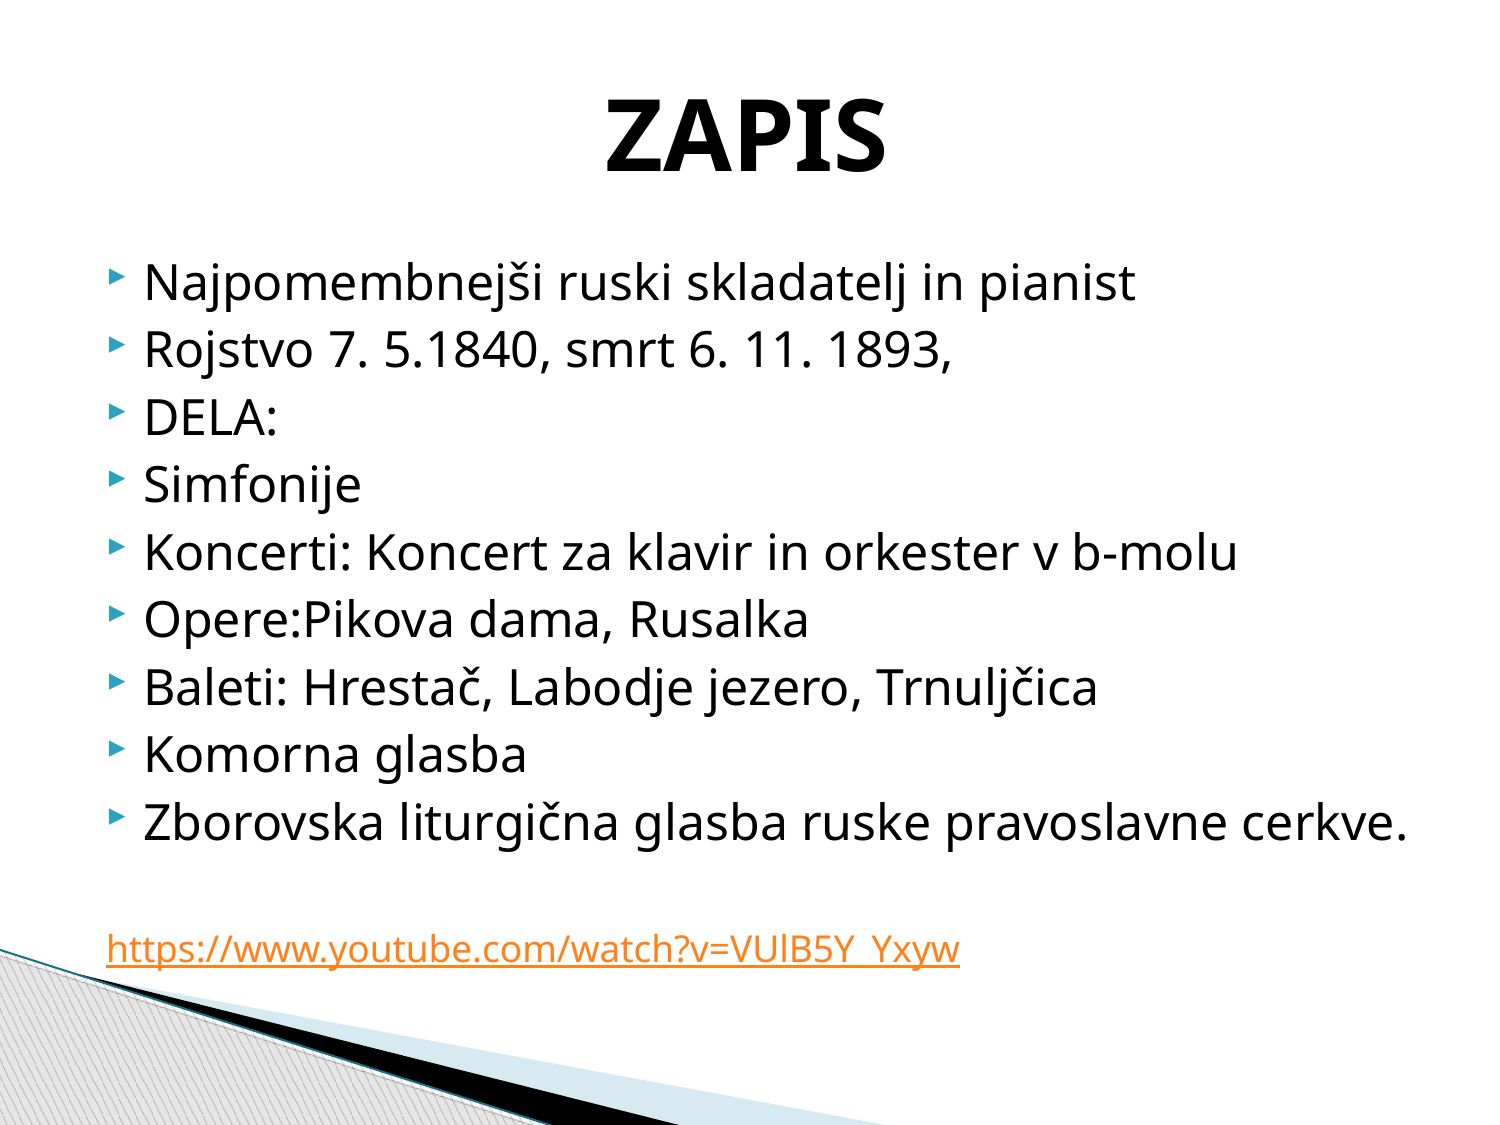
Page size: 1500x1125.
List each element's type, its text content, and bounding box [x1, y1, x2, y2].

list Najpomembnejši ruski skladatelj in pianist Rojstvo 7. 5.1840, smrt 6. 11. 1893, DELA: Simfonije Koncerti: Koncert za klavir in orkester v b-molu Opere:Pikova dama, Rusalka Baleti: Hrestač, Labodje jezero, Trnuljčica Komorna glasba Zborovska liturgična glasba ruske pravoslavne cerkve. https://www.youtube.com/watch?v=VUlB5Y_Yxyw [75, 242, 1425, 1024]
title ZAPIS [41, 30, 1453, 233]
